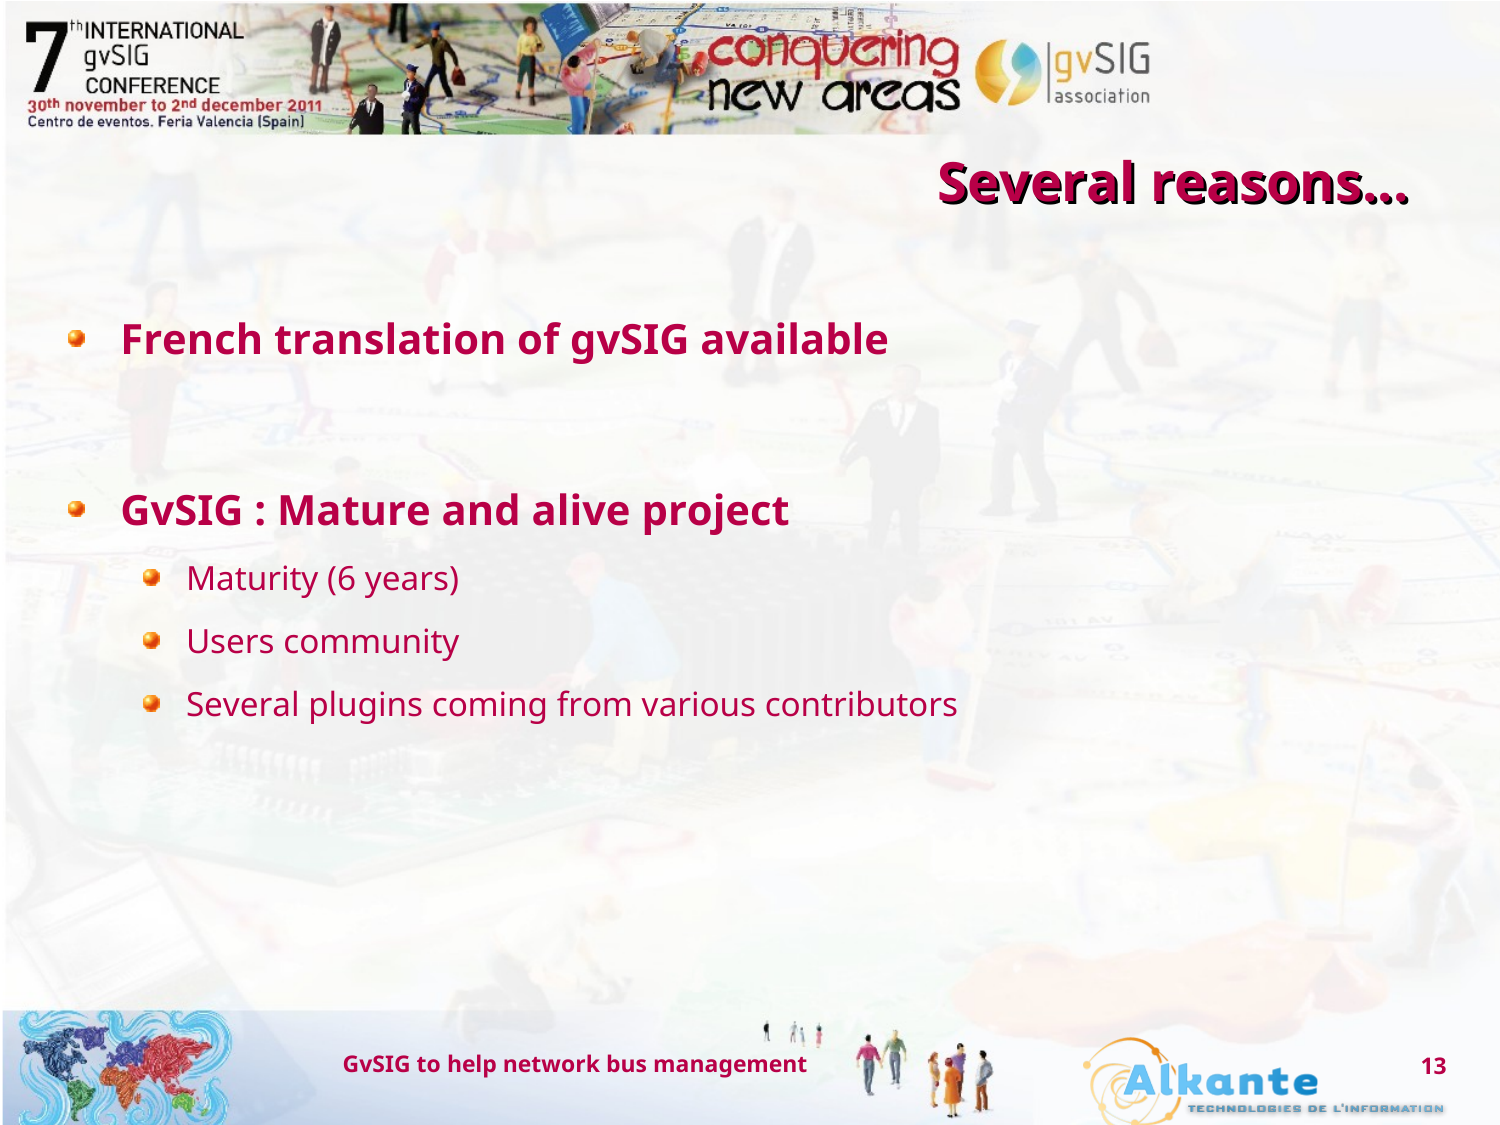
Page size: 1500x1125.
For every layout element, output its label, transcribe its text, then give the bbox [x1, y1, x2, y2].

list French translation of gvSIG available GvSIG : Mature and alive project Maturity (6 years) Users community Several plugins coming from various contributors [68, 301, 1447, 1044]
title Several reasons... [81, 127, 1410, 223]
picture [2, 1, 1500, 1125]
